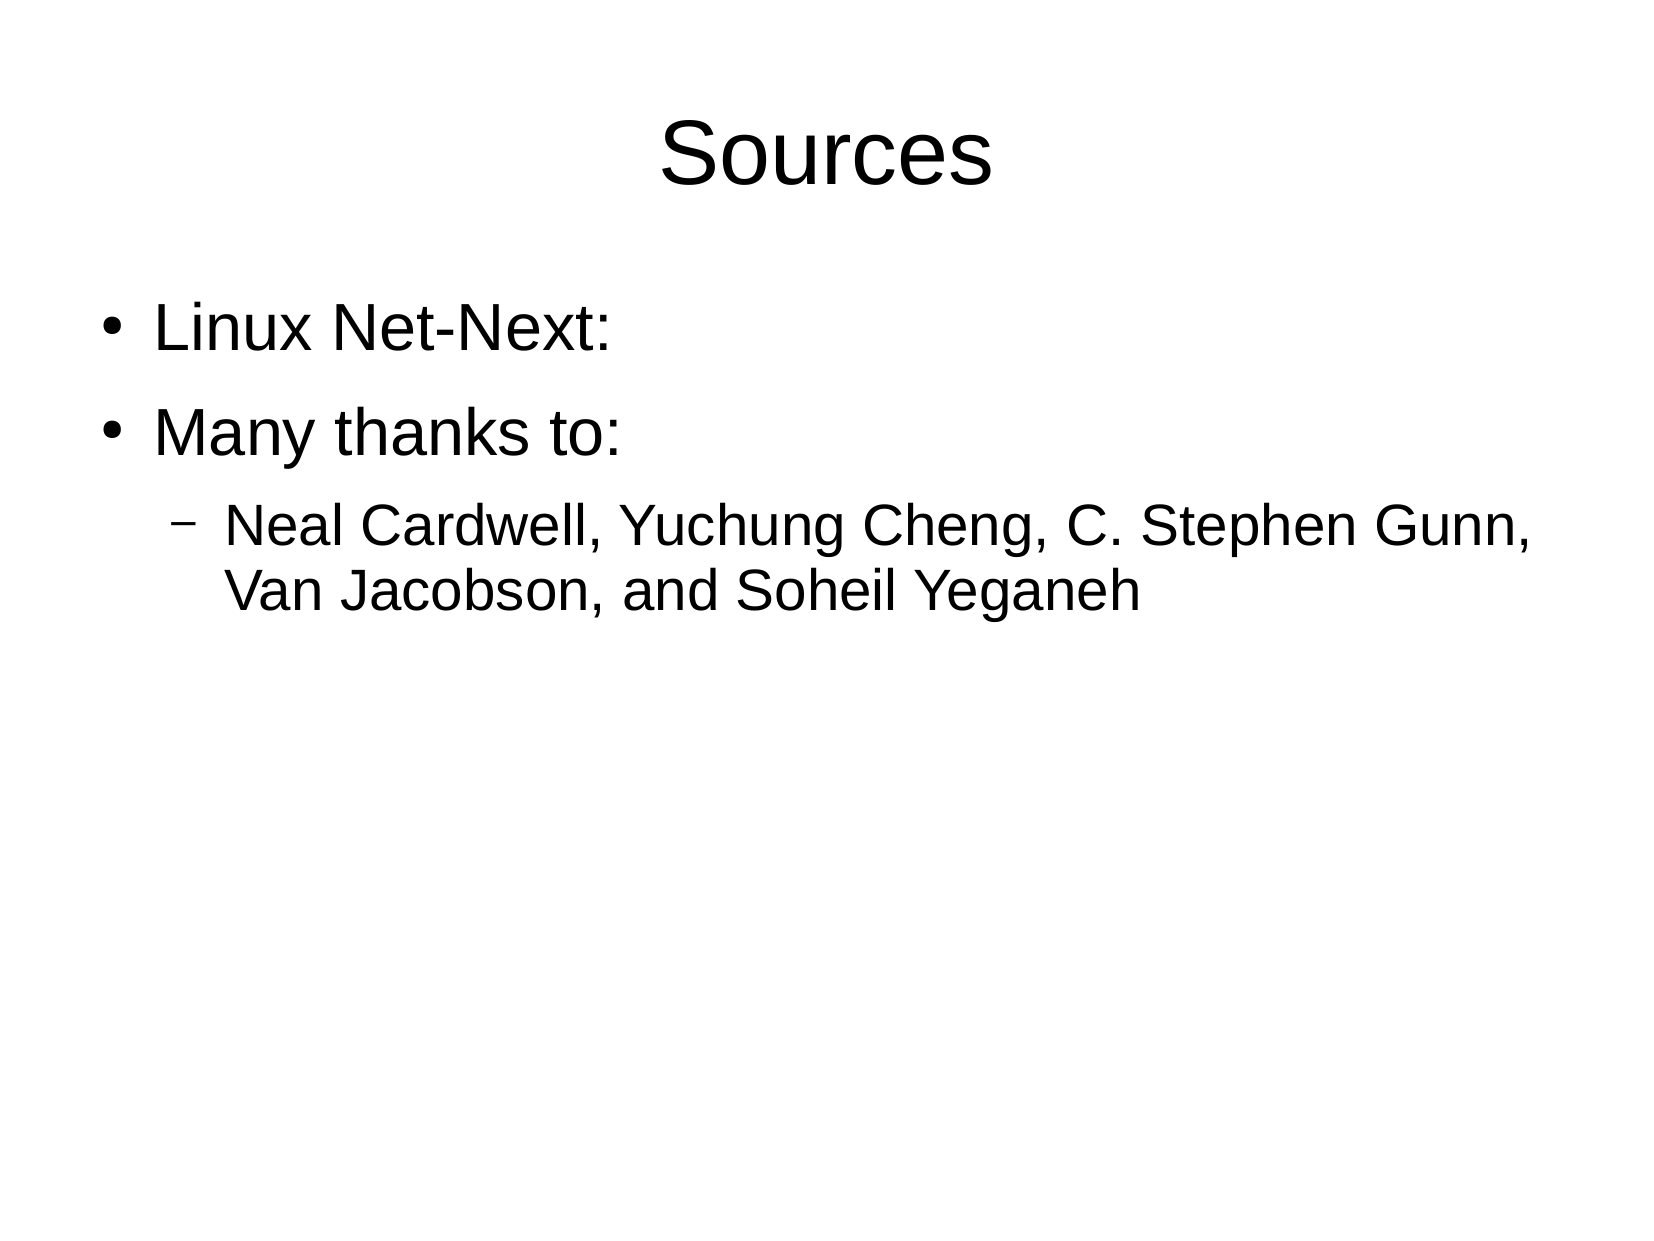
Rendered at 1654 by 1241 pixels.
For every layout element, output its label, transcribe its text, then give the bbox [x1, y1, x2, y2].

list Linux Net-Next: Many thanks to: Neal Cardwell, Yuchung Cheng, C. Stephen Gunn, Van Jacobson, and Soheil Yeganeh [82, 290, 1571, 1010]
title Sources [82, 49, 1571, 257]
